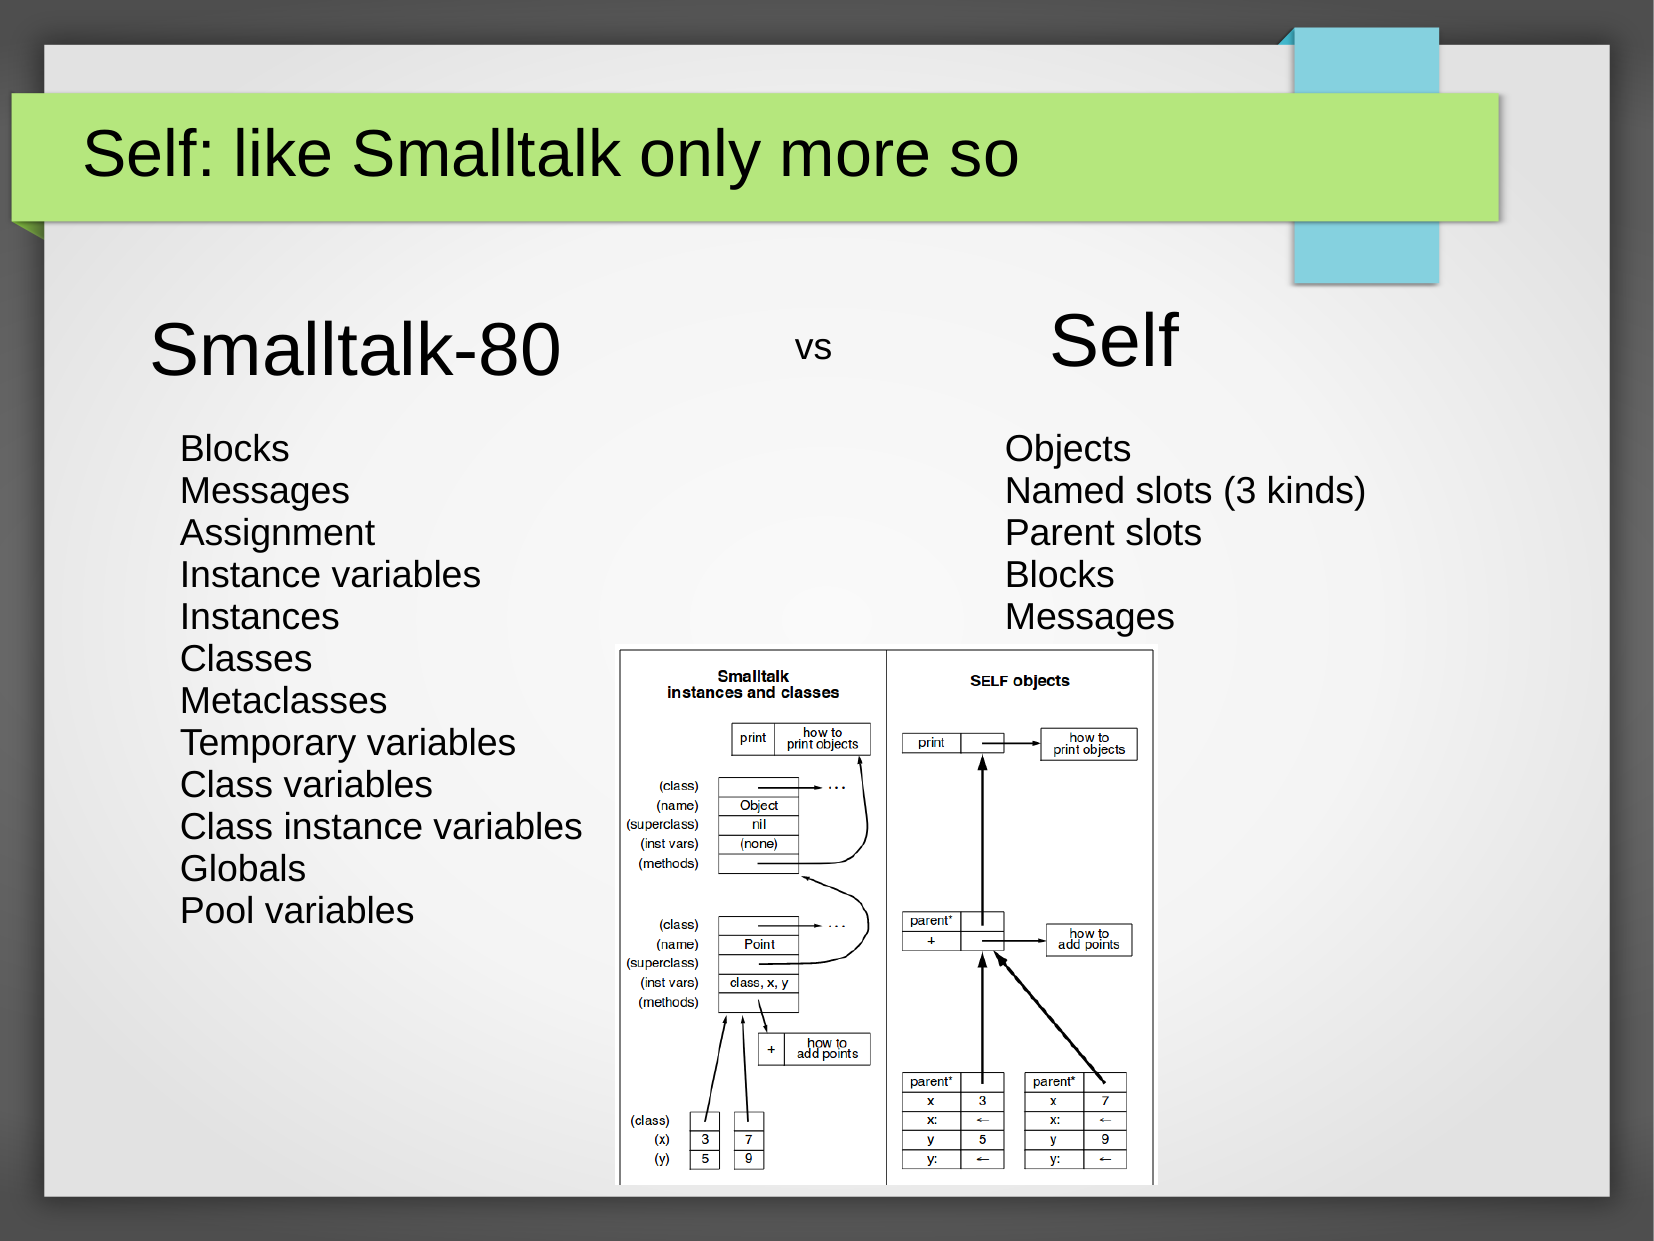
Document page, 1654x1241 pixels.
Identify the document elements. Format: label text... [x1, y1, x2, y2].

text_box Objects Named slots (3 kinds) Parent slots Blocks Messages [990, 420, 1561, 645]
text_box Self [1035, 291, 1321, 391]
text_box Smalltalk-80 [135, 300, 586, 399]
title Self: like Smalltalk only more so [82, 94, 1264, 213]
text_box vs [780, 318, 886, 376]
text_box Blocks Messages Assignment Instance variables Instances Classes Metaclasses Temporary variables Class variables Class instance variables Globals Pool variables [165, 420, 781, 939]
picture [0, 0, 1654, 1241]
